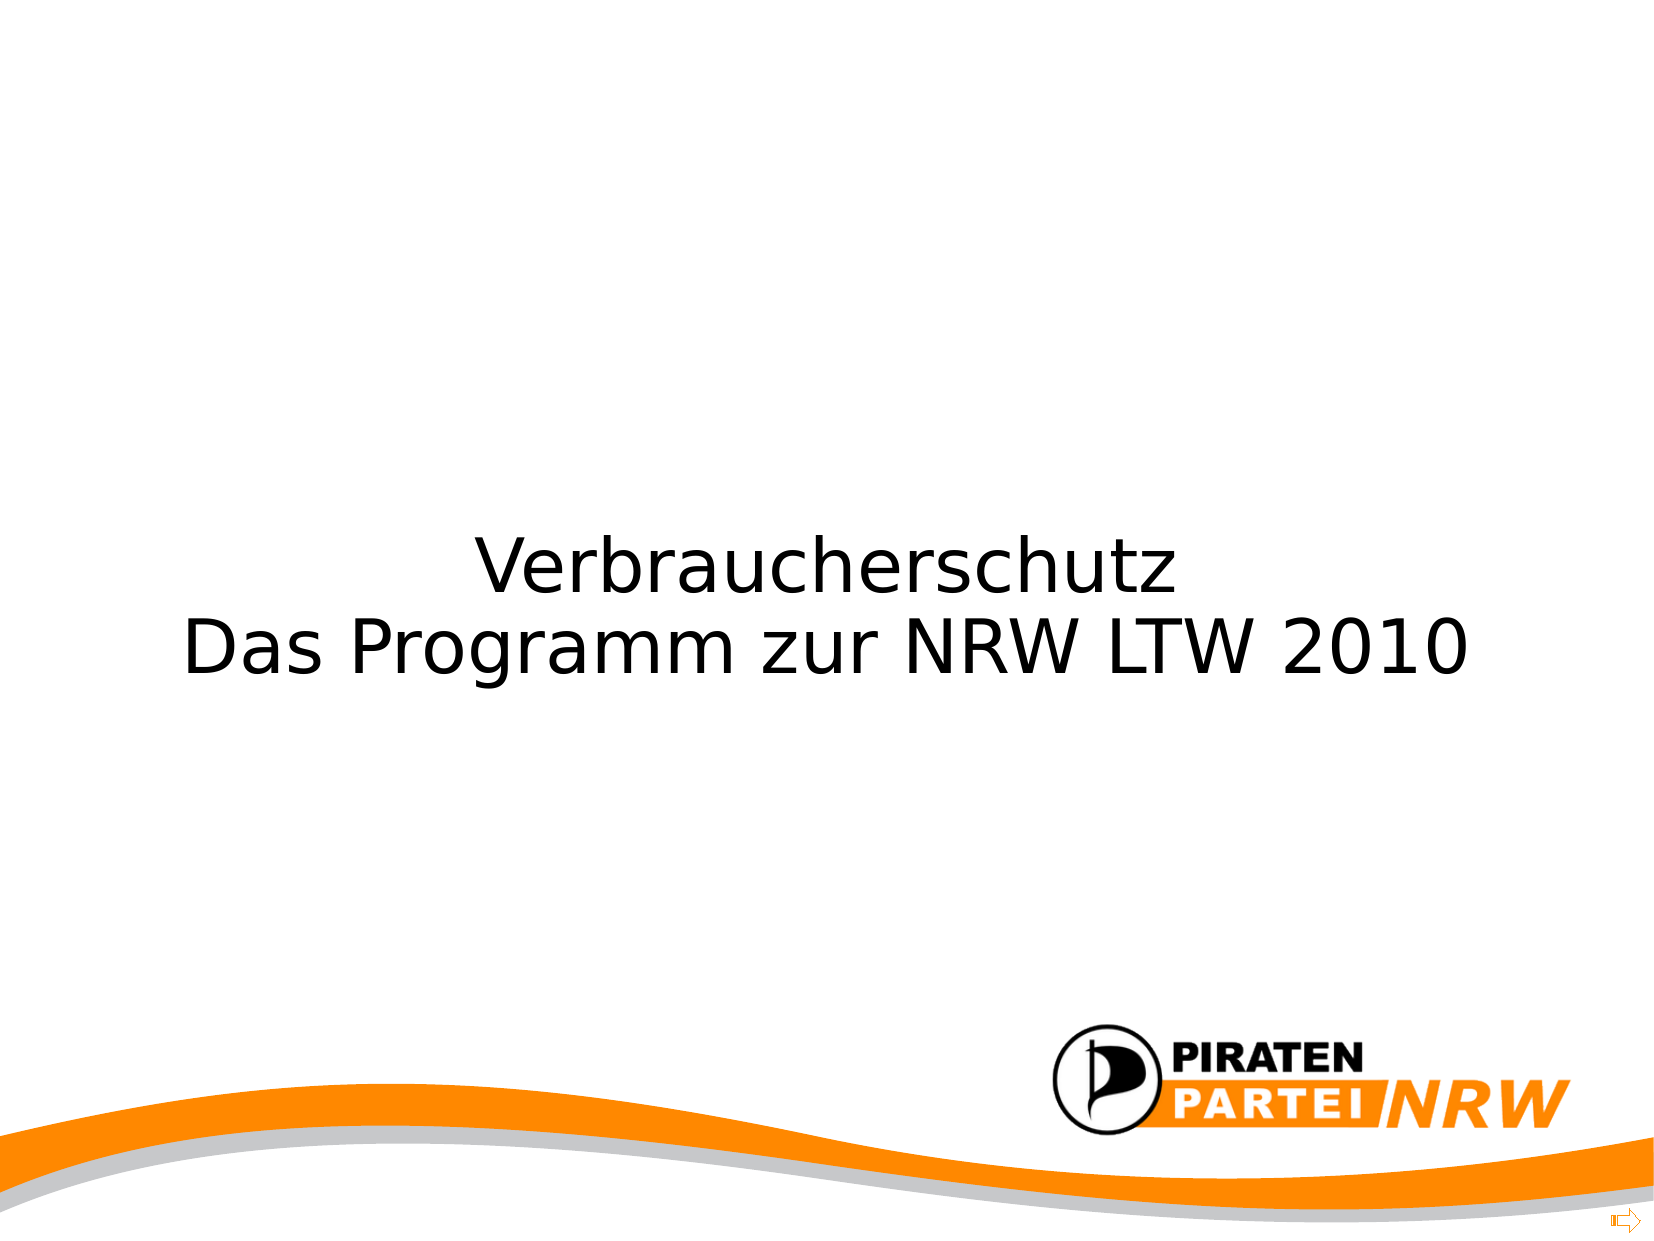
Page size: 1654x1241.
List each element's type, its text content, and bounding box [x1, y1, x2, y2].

text_box Verbraucherschutz [459, 515, 1194, 619]
title Das Programm zur NRW LTW 2010 [82, 604, 1571, 692]
picture [1045, 1021, 1579, 1140]
